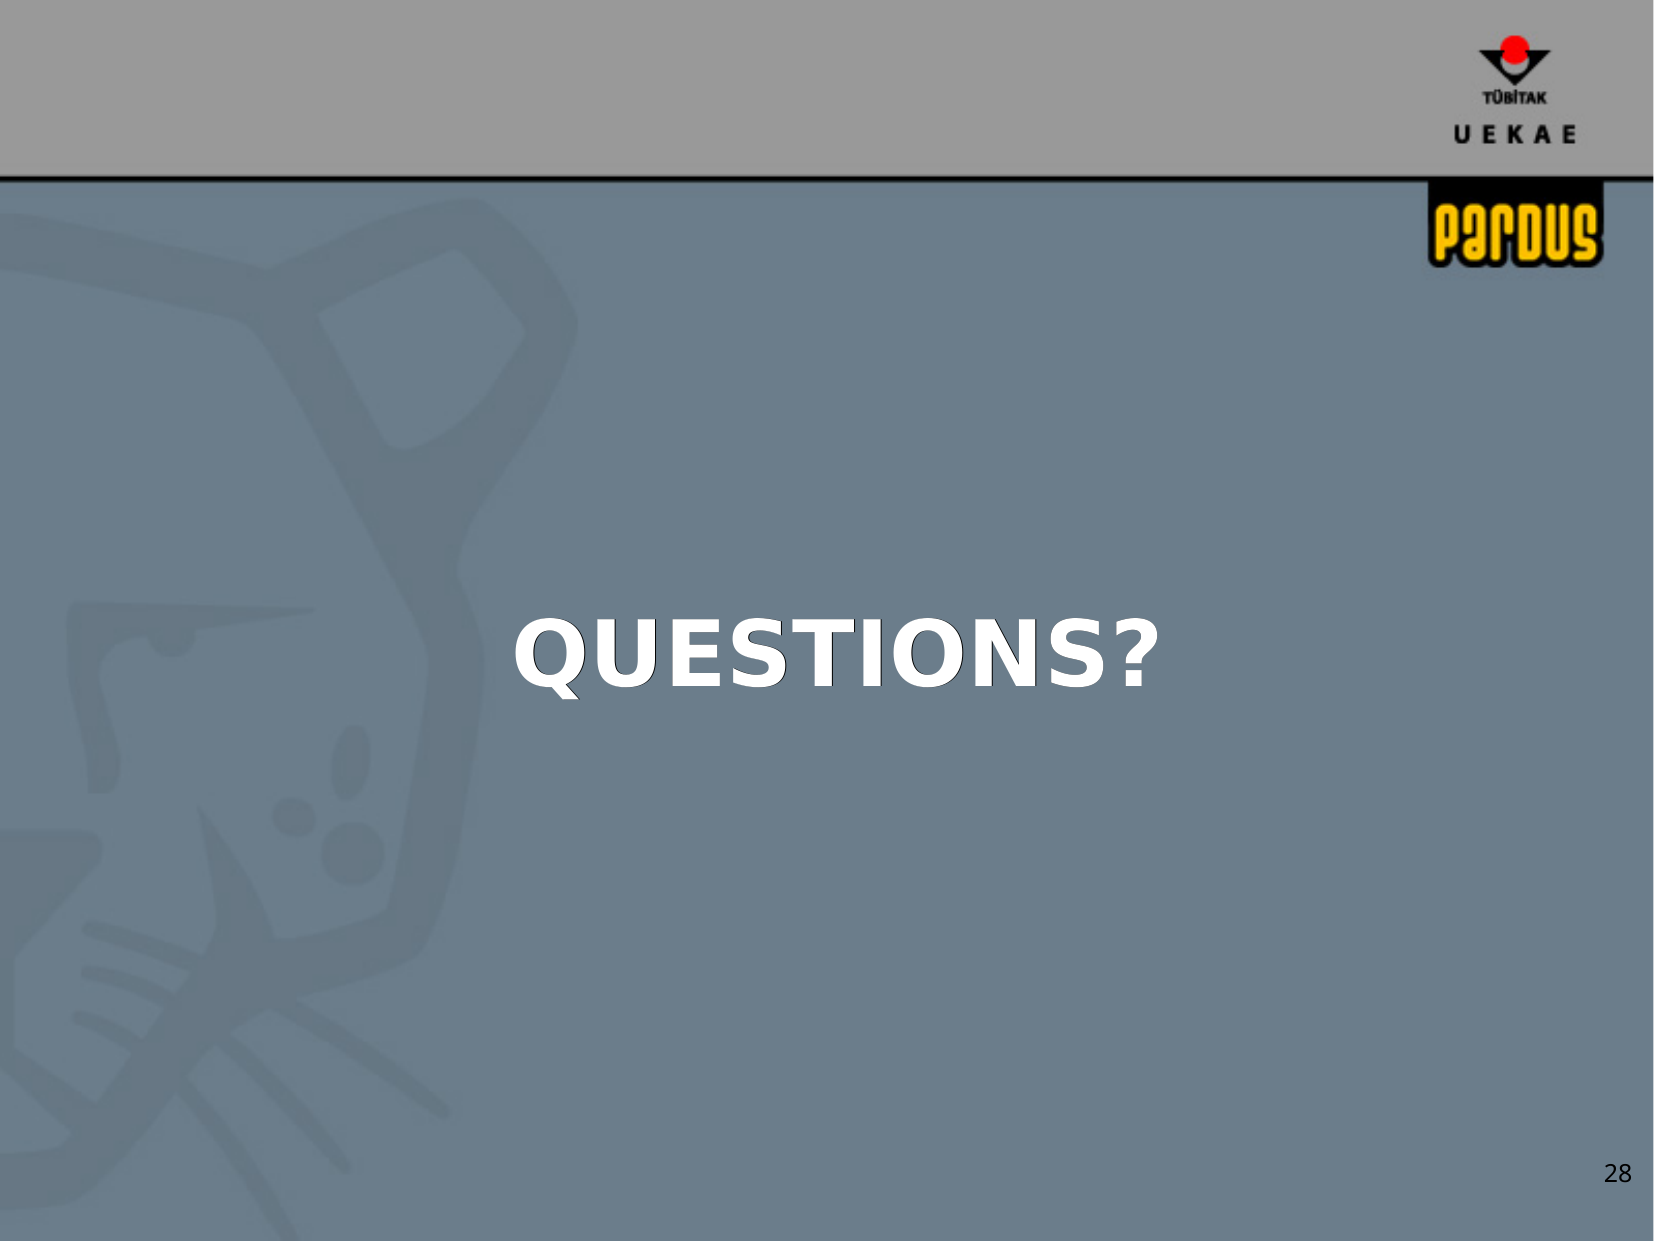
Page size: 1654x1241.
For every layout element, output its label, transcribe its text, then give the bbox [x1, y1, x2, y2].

picture [0, 0, 1654, 1241]
title QUESTIONS? [298, 479, 1211, 825]
